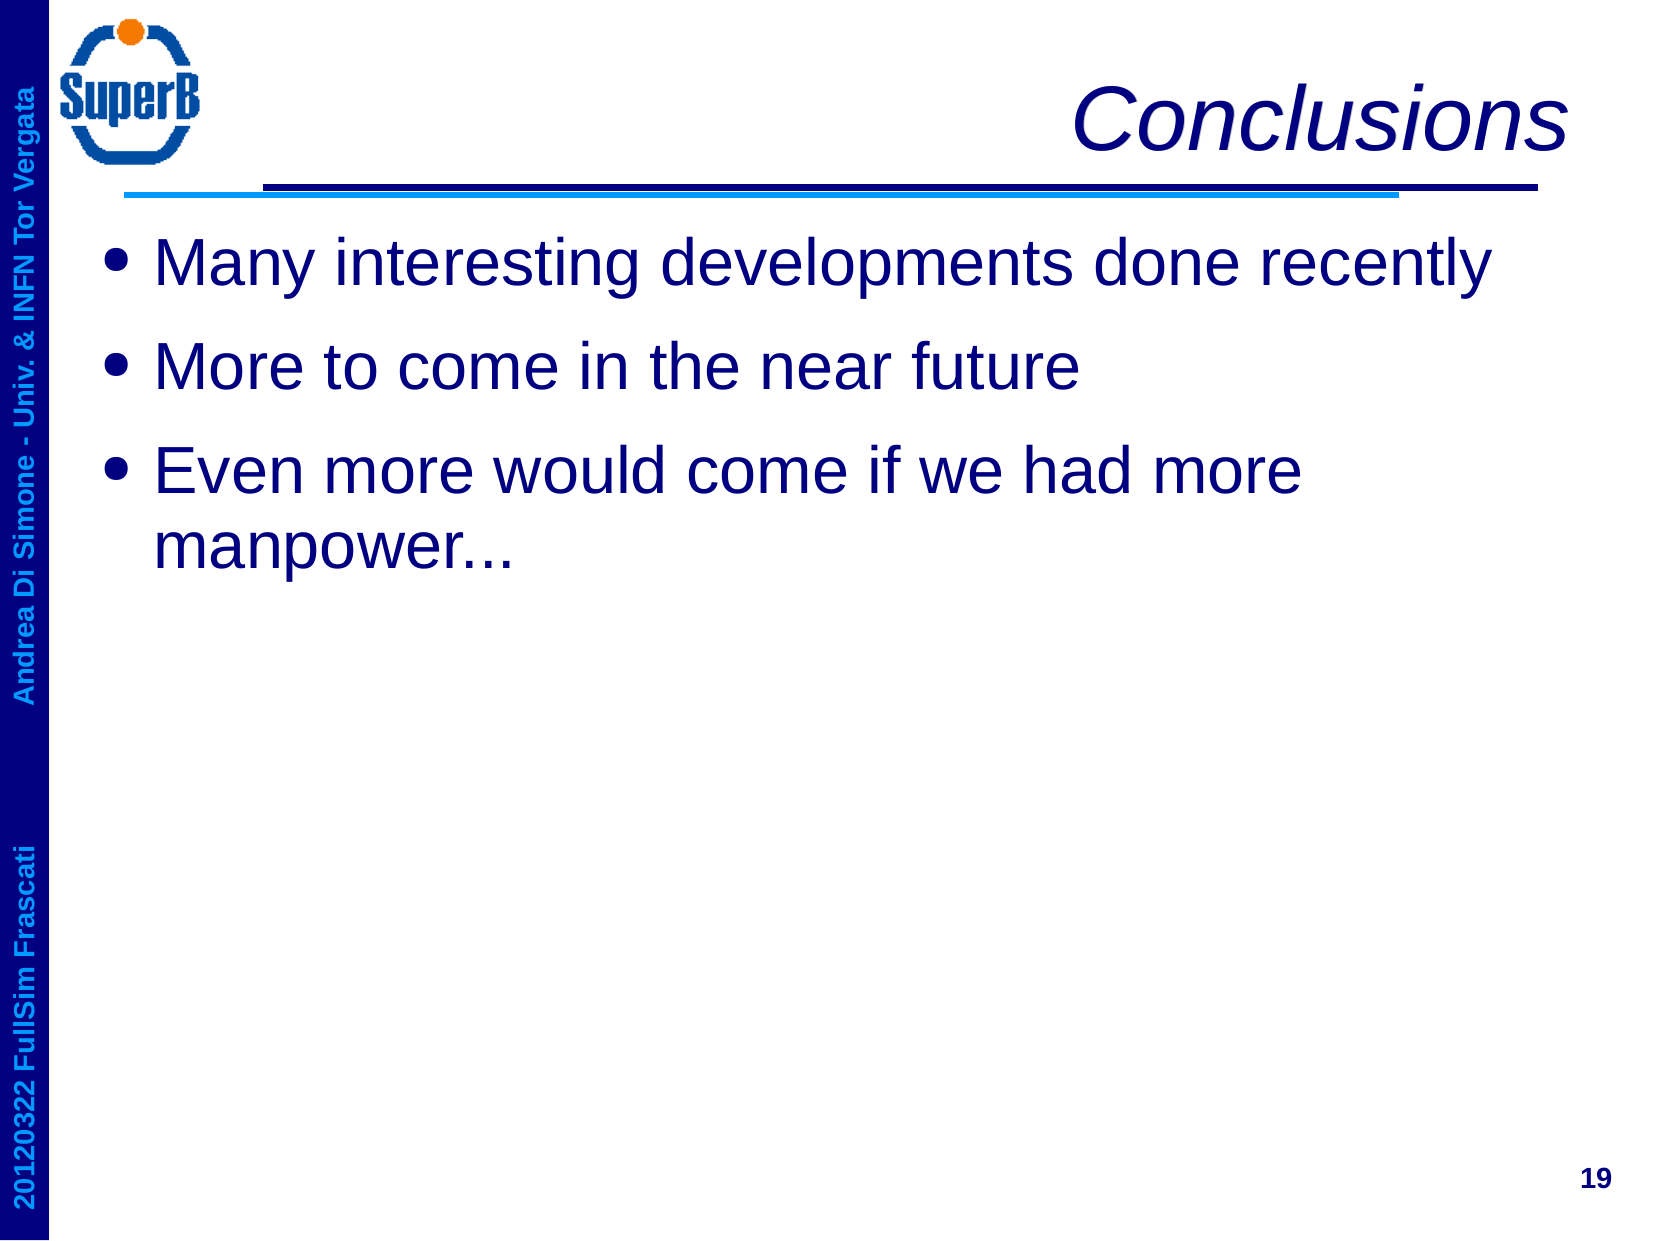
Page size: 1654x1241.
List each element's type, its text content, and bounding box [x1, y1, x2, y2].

list Many interesting developments done recently More to come in the near future Even more would come if we had more manpower... [82, 225, 1571, 1044]
picture [51, 16, 208, 170]
title Conclusions [82, 49, 1571, 188]
